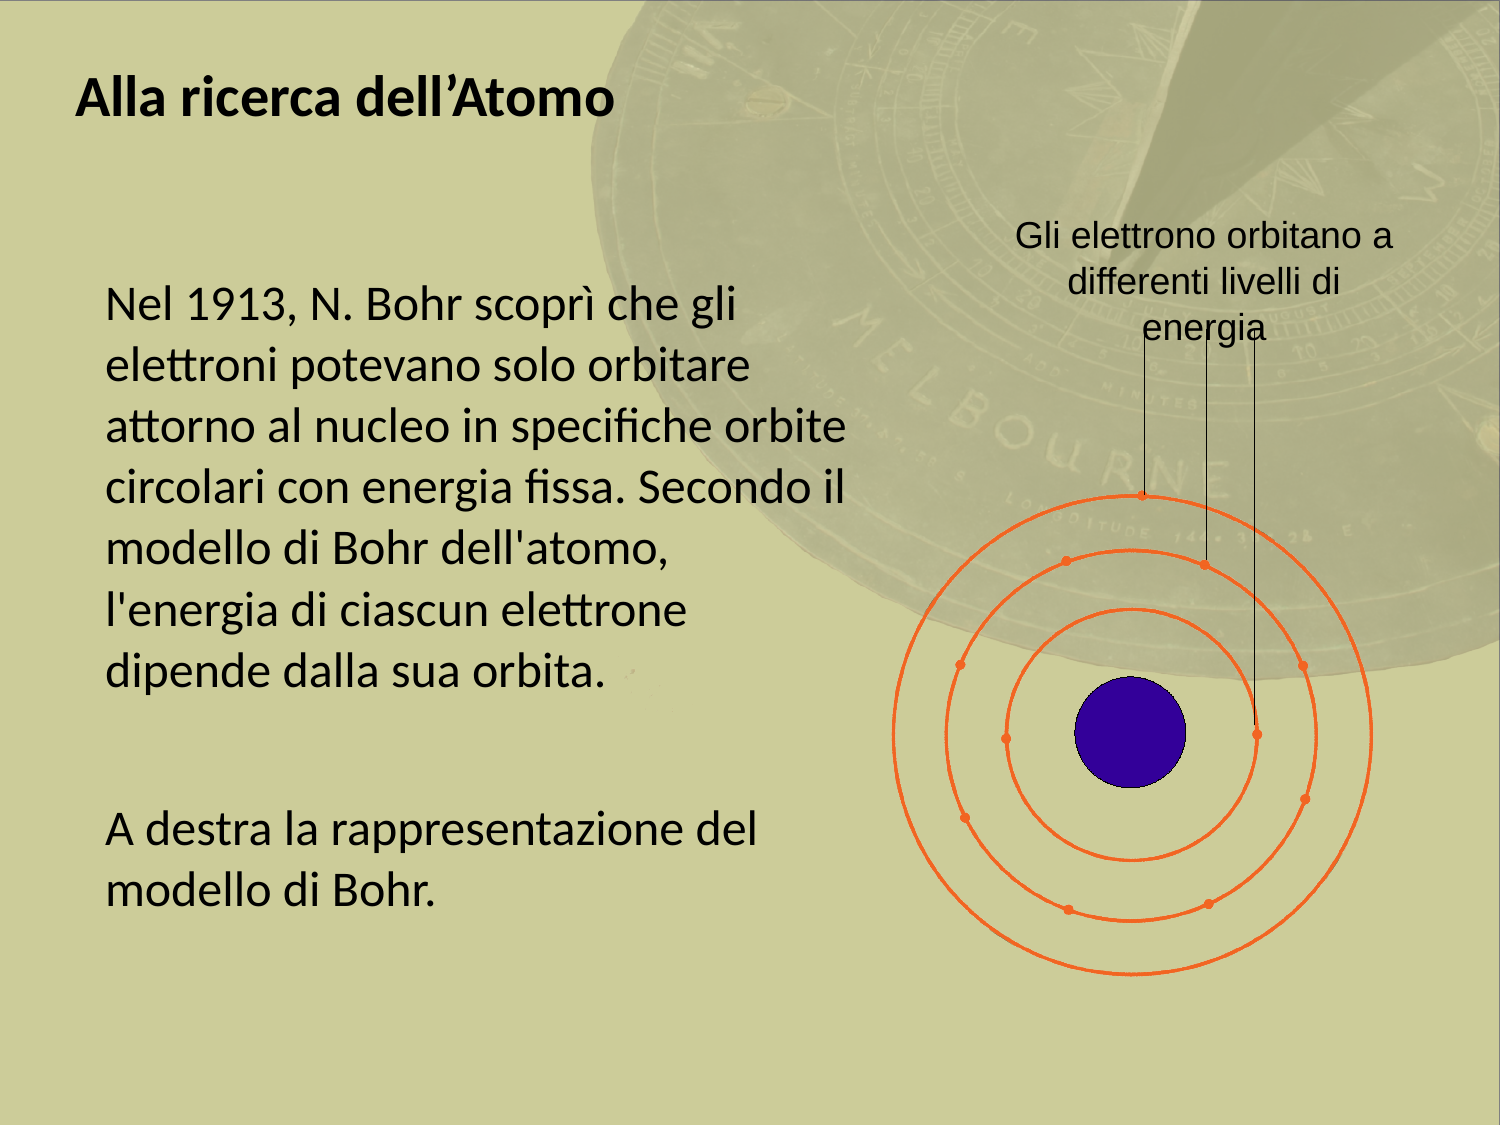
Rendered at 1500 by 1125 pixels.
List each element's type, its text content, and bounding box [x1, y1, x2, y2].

picture [799, 401, 1465, 1068]
text_box Nel 1913, N. Bohr scoprì che gli elettroni potevano solo orbitare attorno al nucleo in specifiche orbite circolari con energia fissa. Secondo il modello di Bohr dell'atomo, l'energia di ciascun elettrone dipende dalla sua orbita. A destra la rappresentazione del modello di Bohr. [105, 149, 856, 1036]
text_box Gli elettrono orbitano a differenti livelli di energia [1013, 210, 1396, 316]
text_box [1074, 676, 1186, 788]
title Alla ricerca dell’Atomo [75, 56, 642, 120]
